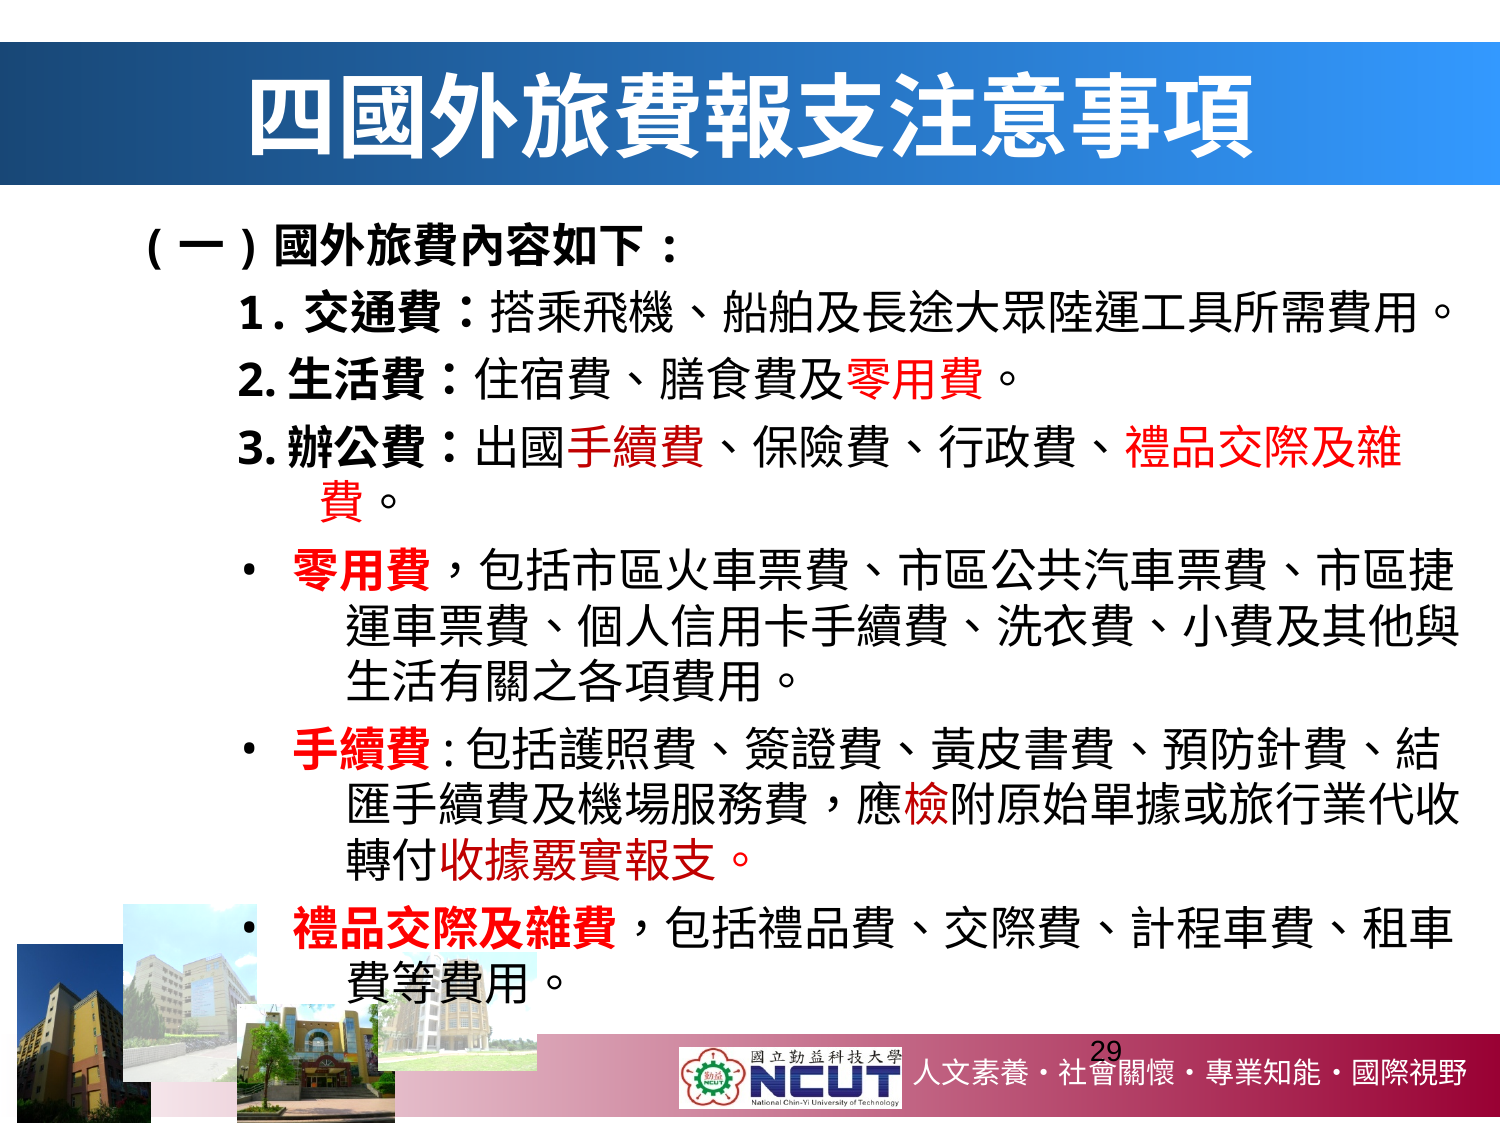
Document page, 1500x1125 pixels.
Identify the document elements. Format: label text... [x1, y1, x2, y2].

text_box [1074, 1024, 1426, 1103]
list (一)國外旅費內容如下: 1.交通費：搭乘飛機、船舶及長途大眾陸運工具所需費用。 2.生活費：住宿費、膳食費及零用費。 3.辦公費：出國手續費、保險費、行政費、禮品交際及雜費。 零用費，包括市區火車票費、市區公共汽車票費、市區捷運車票費、個人信用卡手續費、洗衣費、小費及其他與生活有關之各項費用。 手續費:包括護照費、簽證費、黃皮書費、預防針費、結匯手續費及機場服務費，應檢附原始單據或旅行業代收轉付收據覈實報支。 禮品交際及雜費，包括禮品費、交際費、計程車費、租車費等費用。 [29, 208, 1483, 1083]
title 四國外旅費報支注意事項 [0, 42, 1500, 185]
